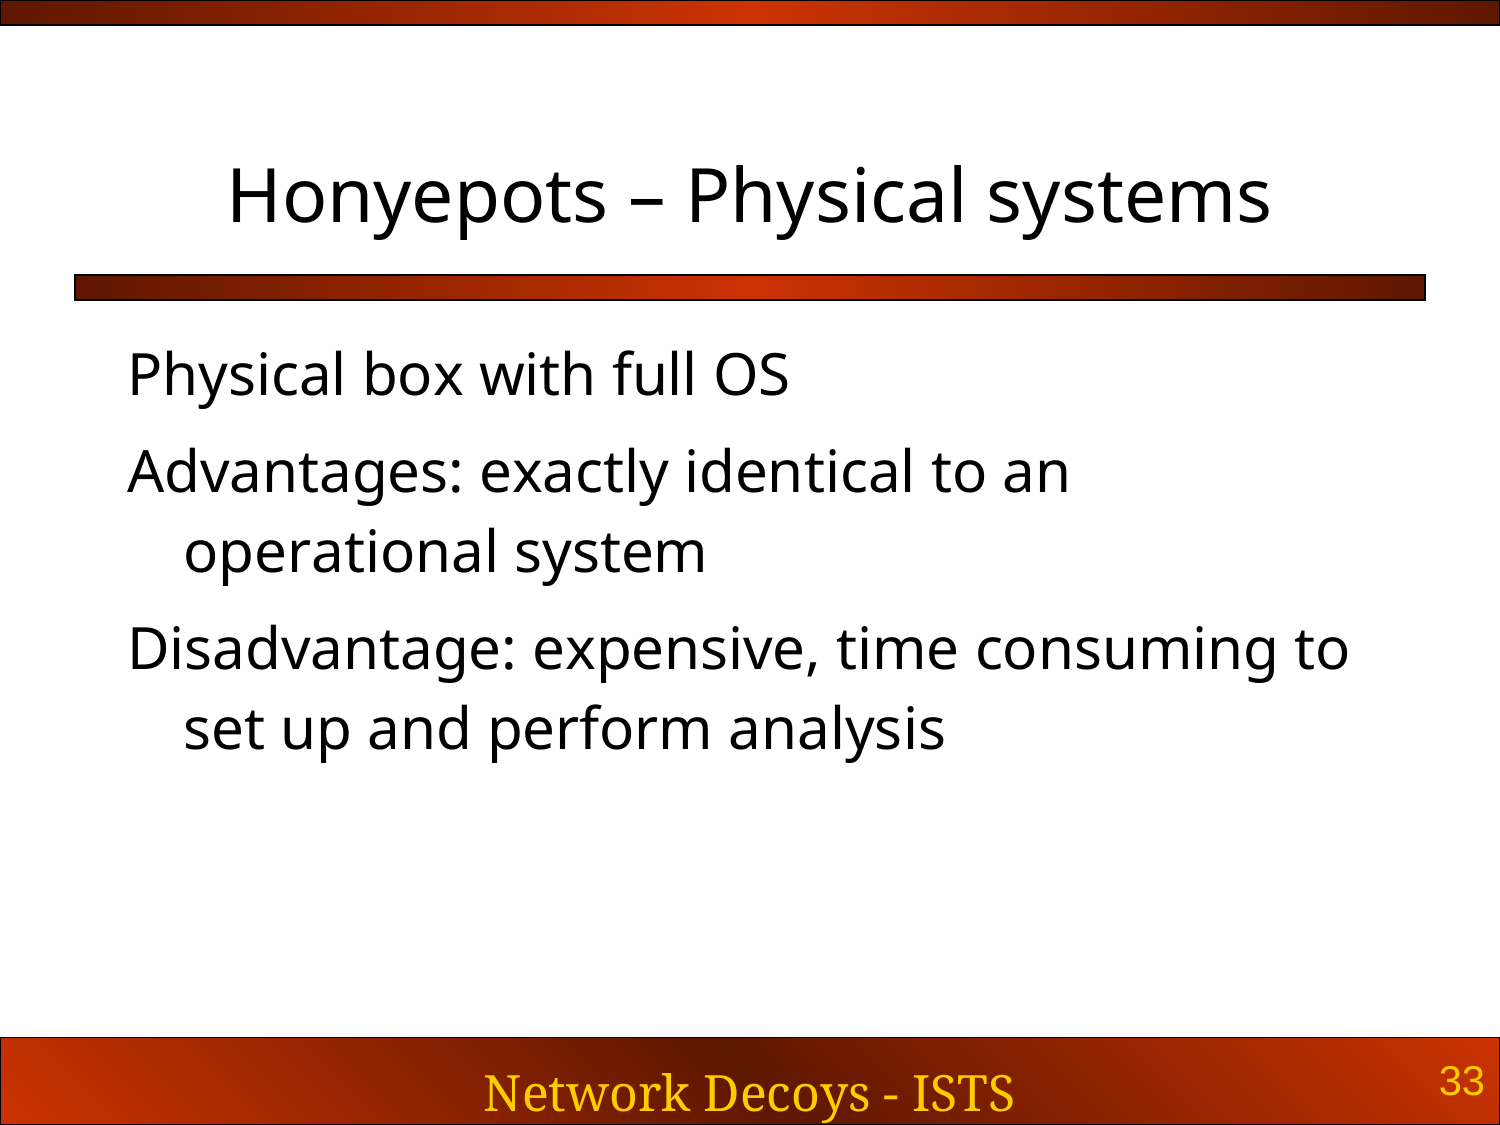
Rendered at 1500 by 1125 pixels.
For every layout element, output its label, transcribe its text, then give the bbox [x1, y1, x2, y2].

list Physical box with full OS Advantages: exactly identical to an operational system Disadvantage: expensive, time consuming to set up and perform analysis [112, 324, 1388, 1001]
title Honyepots – Physical systems [112, 99, 1388, 288]
